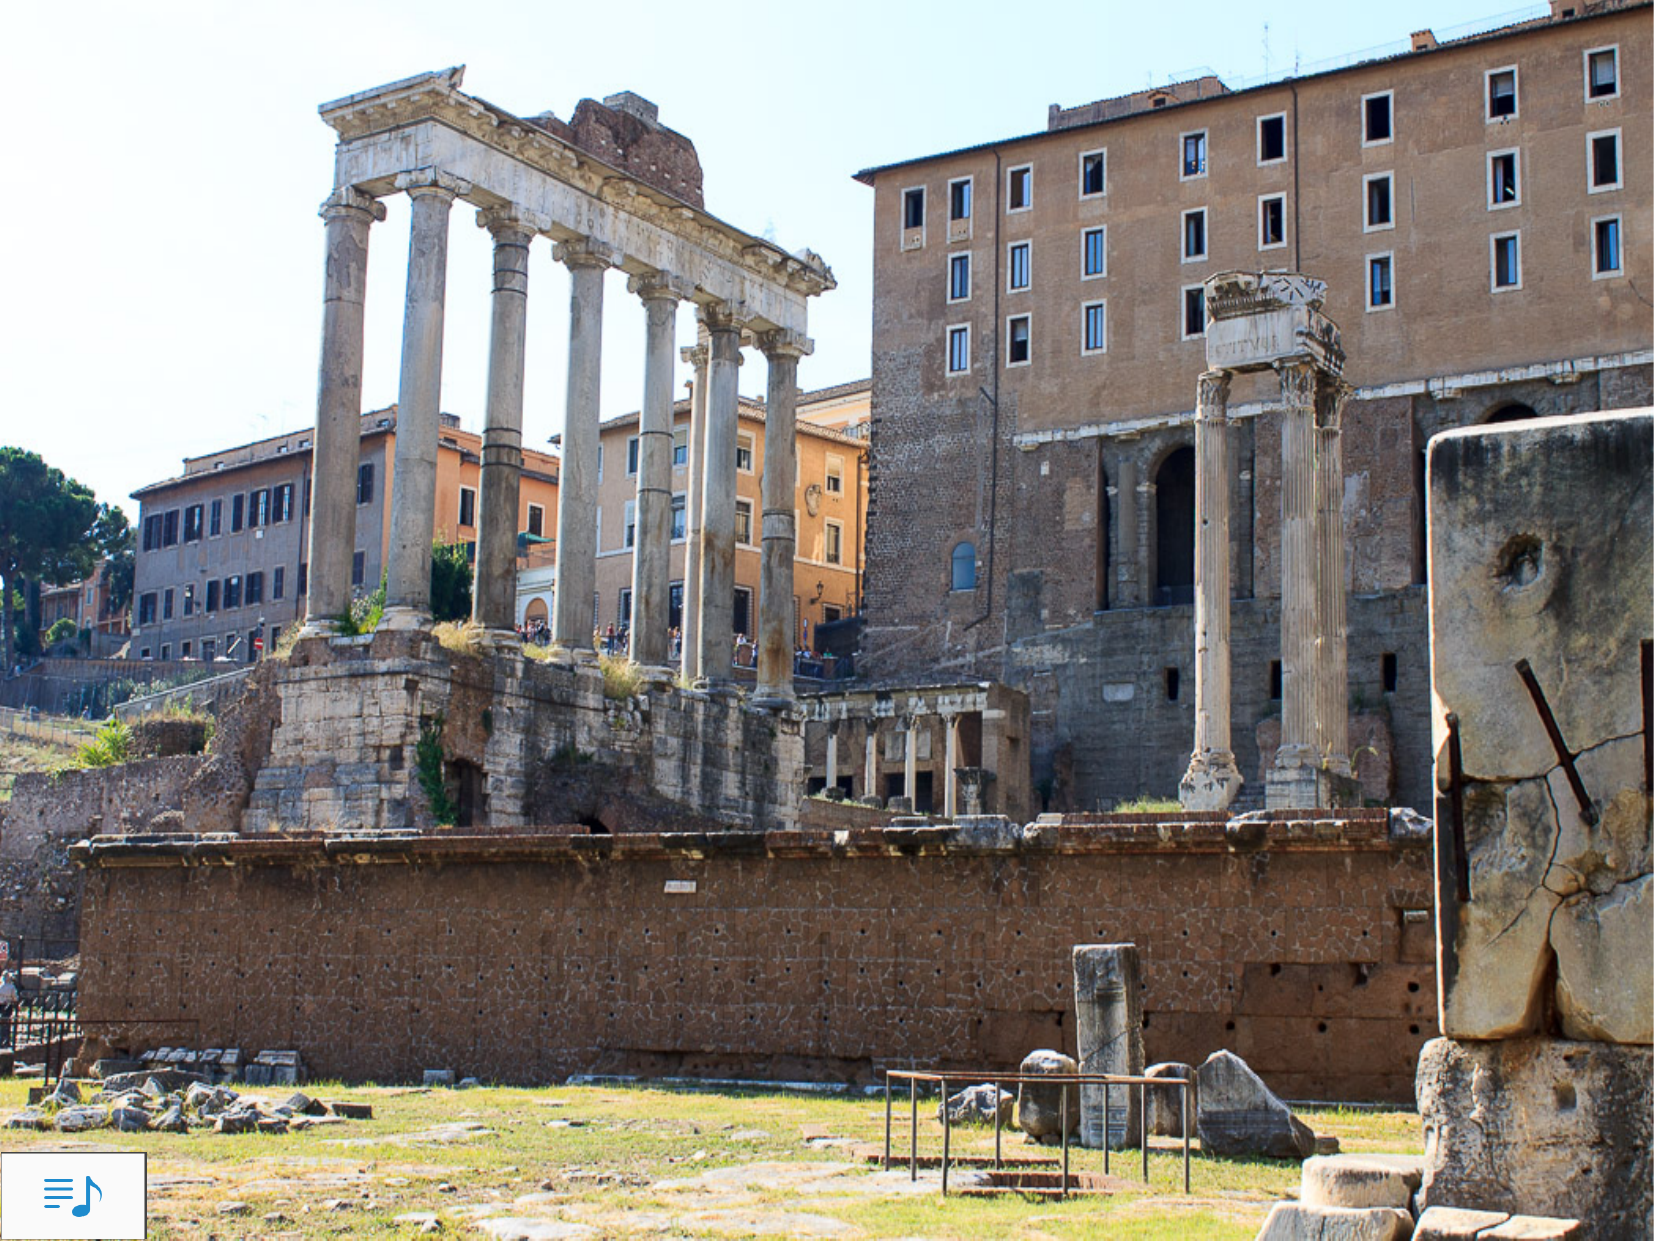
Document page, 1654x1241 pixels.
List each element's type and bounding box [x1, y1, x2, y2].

picture [0, 0, 1654, 1241]
text_box [0, 1151, 148, 1241]
